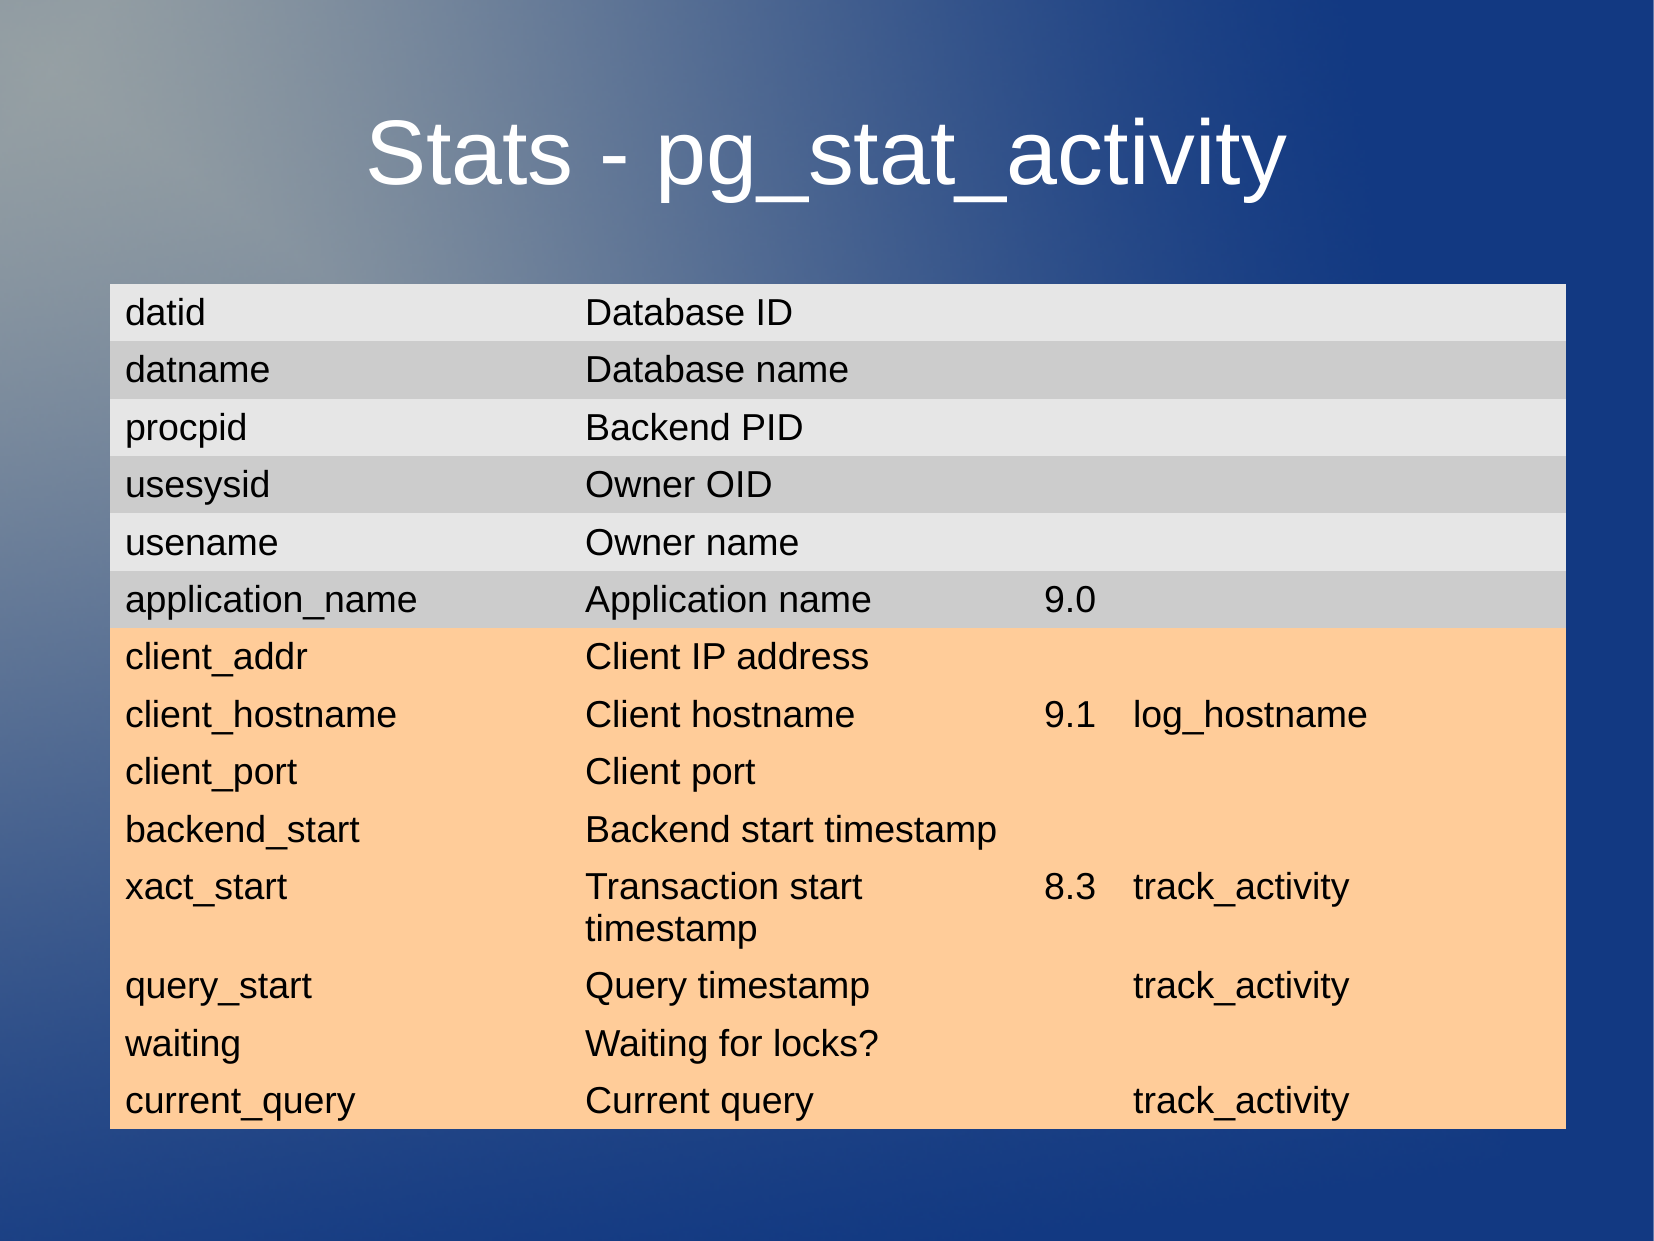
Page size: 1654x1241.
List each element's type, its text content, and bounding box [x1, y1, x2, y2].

table_cell Current query [570, 1072, 1029, 1129]
picture [0, 0, 1654, 1241]
table_header [1029, 284, 1118, 341]
table_cell [1118, 399, 1566, 456]
table_cell usesysid [110, 456, 570, 513]
table_cell [1118, 456, 1566, 513]
table_cell [1118, 341, 1566, 399]
table_cell client_hostname [110, 686, 570, 743]
table_cell [1118, 1015, 1566, 1072]
table_cell client_port [110, 743, 570, 800]
table_cell Client IP address [570, 628, 1029, 686]
table_cell waiting [110, 1015, 570, 1072]
table_cell [1029, 628, 1118, 686]
table_cell [1029, 513, 1118, 571]
table_cell [1029, 800, 1118, 858]
table_cell current_query [110, 1072, 570, 1129]
table_cell [1029, 341, 1118, 399]
table_cell [1118, 628, 1566, 686]
table_cell track_activity [1118, 1072, 1566, 1129]
table_cell [1118, 513, 1566, 571]
table_cell application_name [110, 571, 570, 628]
table_cell backend_start [110, 800, 570, 858]
table_cell [1029, 1072, 1118, 1129]
table_cell Transaction start timestamp [570, 858, 1029, 957]
table_cell xact_start [110, 858, 570, 957]
table_cell [1029, 456, 1118, 513]
table_cell track_activity [1118, 858, 1566, 957]
table_cell 9.0 [1029, 571, 1118, 628]
table_cell procpid [110, 399, 570, 456]
table_cell [1029, 399, 1118, 456]
table_cell 9.1 [1029, 686, 1118, 743]
table_header datid [110, 284, 570, 341]
table_cell 8.3 [1029, 858, 1118, 957]
table_cell [1118, 800, 1566, 858]
table_cell usename [110, 513, 570, 571]
table_cell [1029, 743, 1118, 800]
table_cell Backend PID [570, 399, 1029, 456]
table_cell Application name [570, 571, 1029, 628]
table_cell Waiting for locks? [570, 1015, 1029, 1072]
table_cell Backend start timestamp [570, 800, 1029, 858]
table_cell [1118, 743, 1566, 800]
table_cell query_start [110, 957, 570, 1015]
table_cell Database name [570, 341, 1029, 399]
table_cell datname [110, 341, 570, 399]
table_cell Client port [570, 743, 1029, 800]
table_header Database ID [570, 284, 1029, 341]
table_cell Client hostname [570, 686, 1029, 743]
table_cell track_activity [1118, 957, 1566, 1015]
table_header [1118, 284, 1566, 341]
table_cell Owner name [570, 513, 1029, 571]
table_cell Owner OID [570, 456, 1029, 513]
table_cell [1029, 1015, 1118, 1072]
table_cell [1118, 571, 1566, 628]
table_cell [1029, 957, 1118, 1015]
table_cell client_addr [110, 628, 570, 686]
title Stats - pg_stat_activity [82, 49, 1571, 257]
table_cell log_hostname [1118, 686, 1566, 743]
table_cell Query timestamp [570, 957, 1029, 1015]
